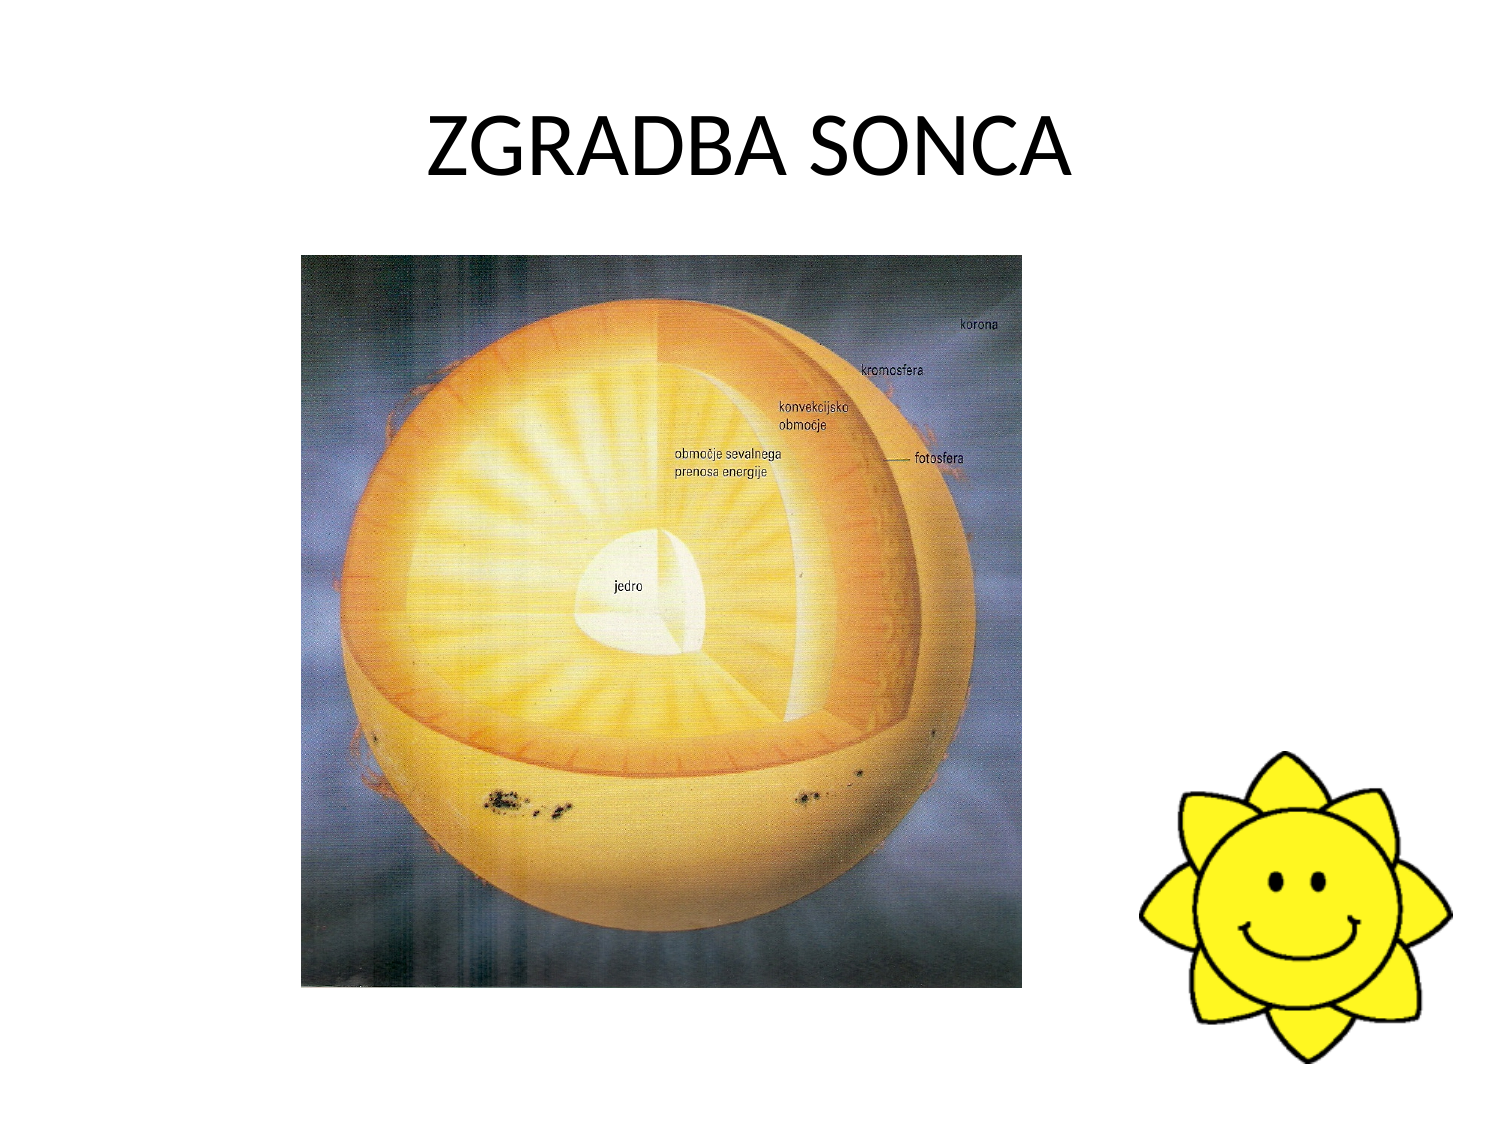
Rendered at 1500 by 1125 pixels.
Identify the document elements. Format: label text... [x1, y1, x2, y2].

title ZGRADBA SONCA [75, 45, 1425, 233]
picture [301, 255, 1022, 988]
picture [1139, 751, 1453, 1064]
